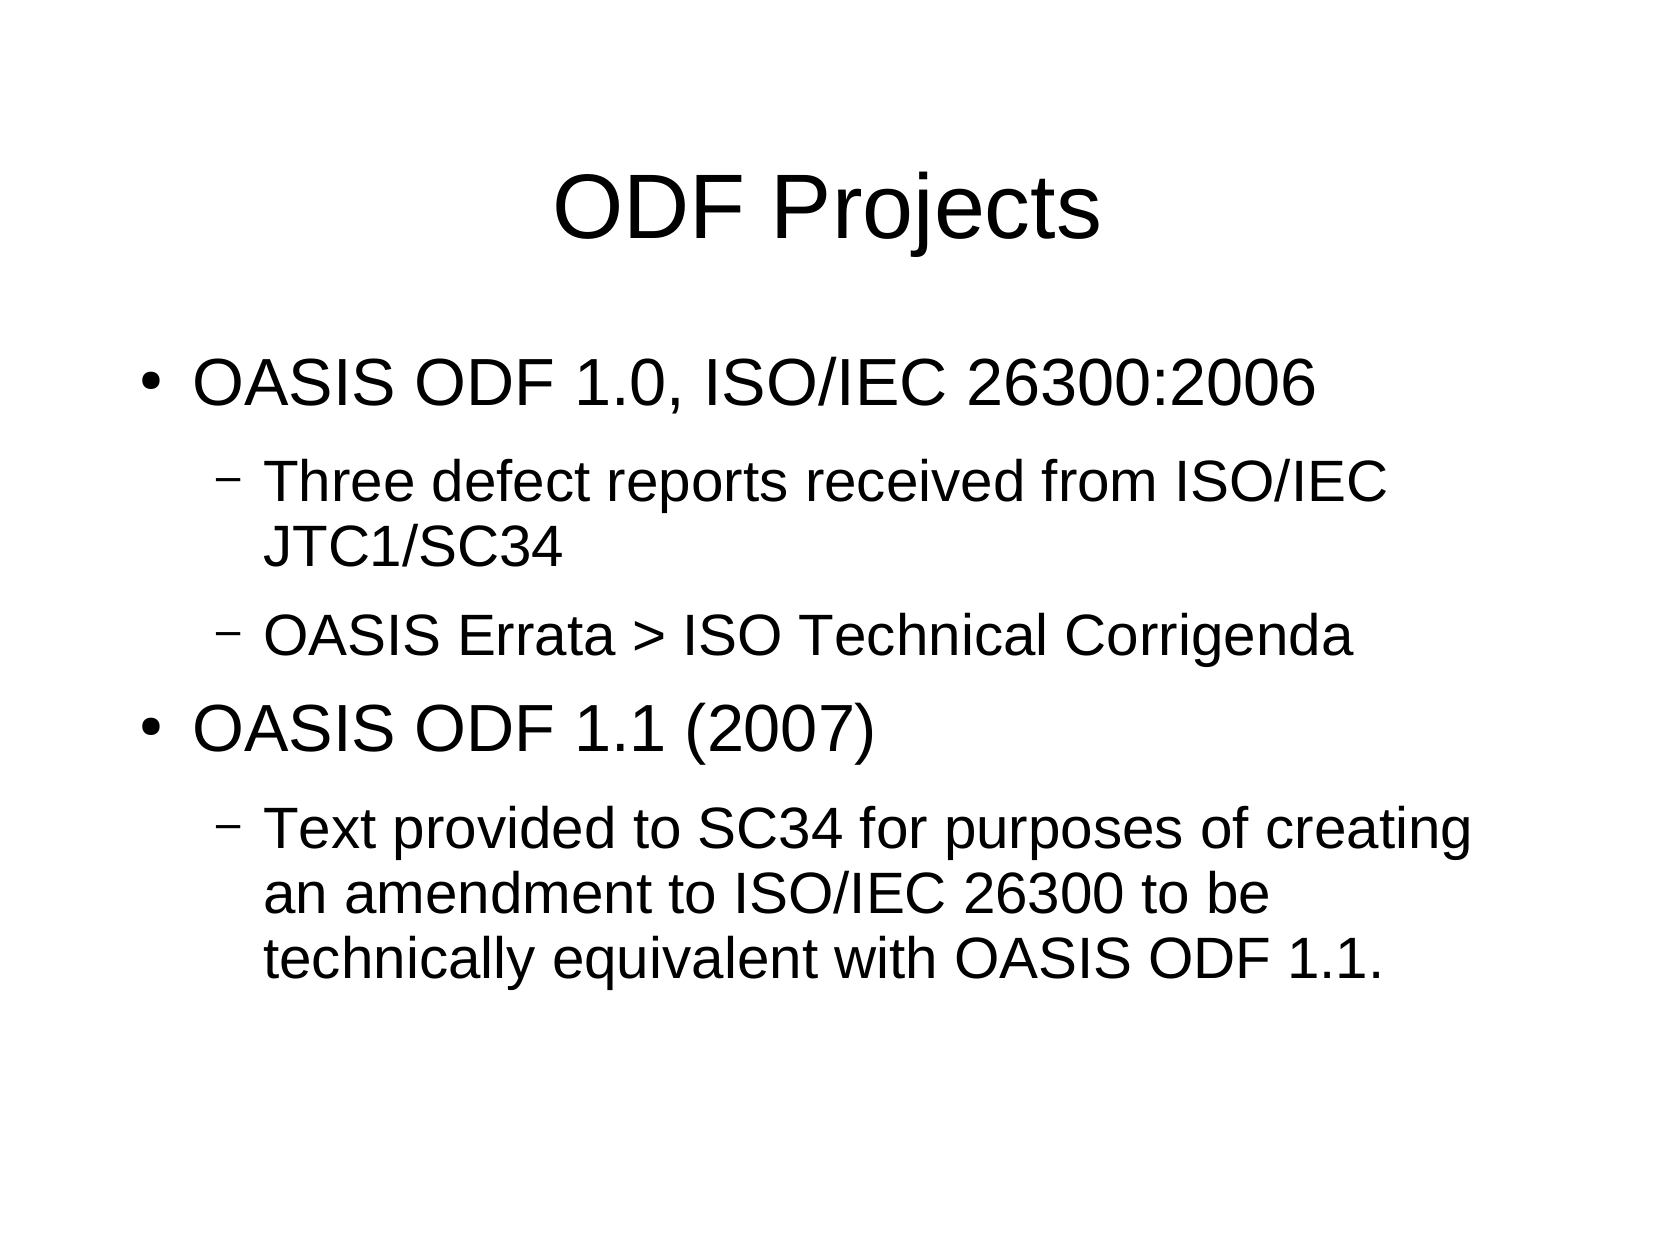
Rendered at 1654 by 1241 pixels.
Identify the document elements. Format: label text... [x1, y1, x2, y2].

list OASIS ODF 1.0, ISO/IEC 26300:2006 Three defect reports received from ISO/IEC JTC1/SC34 OASIS Errata > ISO Technical Corrigenda OASIS ODF 1.1 (2007) Text provided to SC34 for purposes of creating an amendment to ISO/IEC 26300 to be technically equivalent with OASIS ODF 1.1. [121, 344, 1534, 1127]
title ODF Projects [121, 102, 1534, 311]
